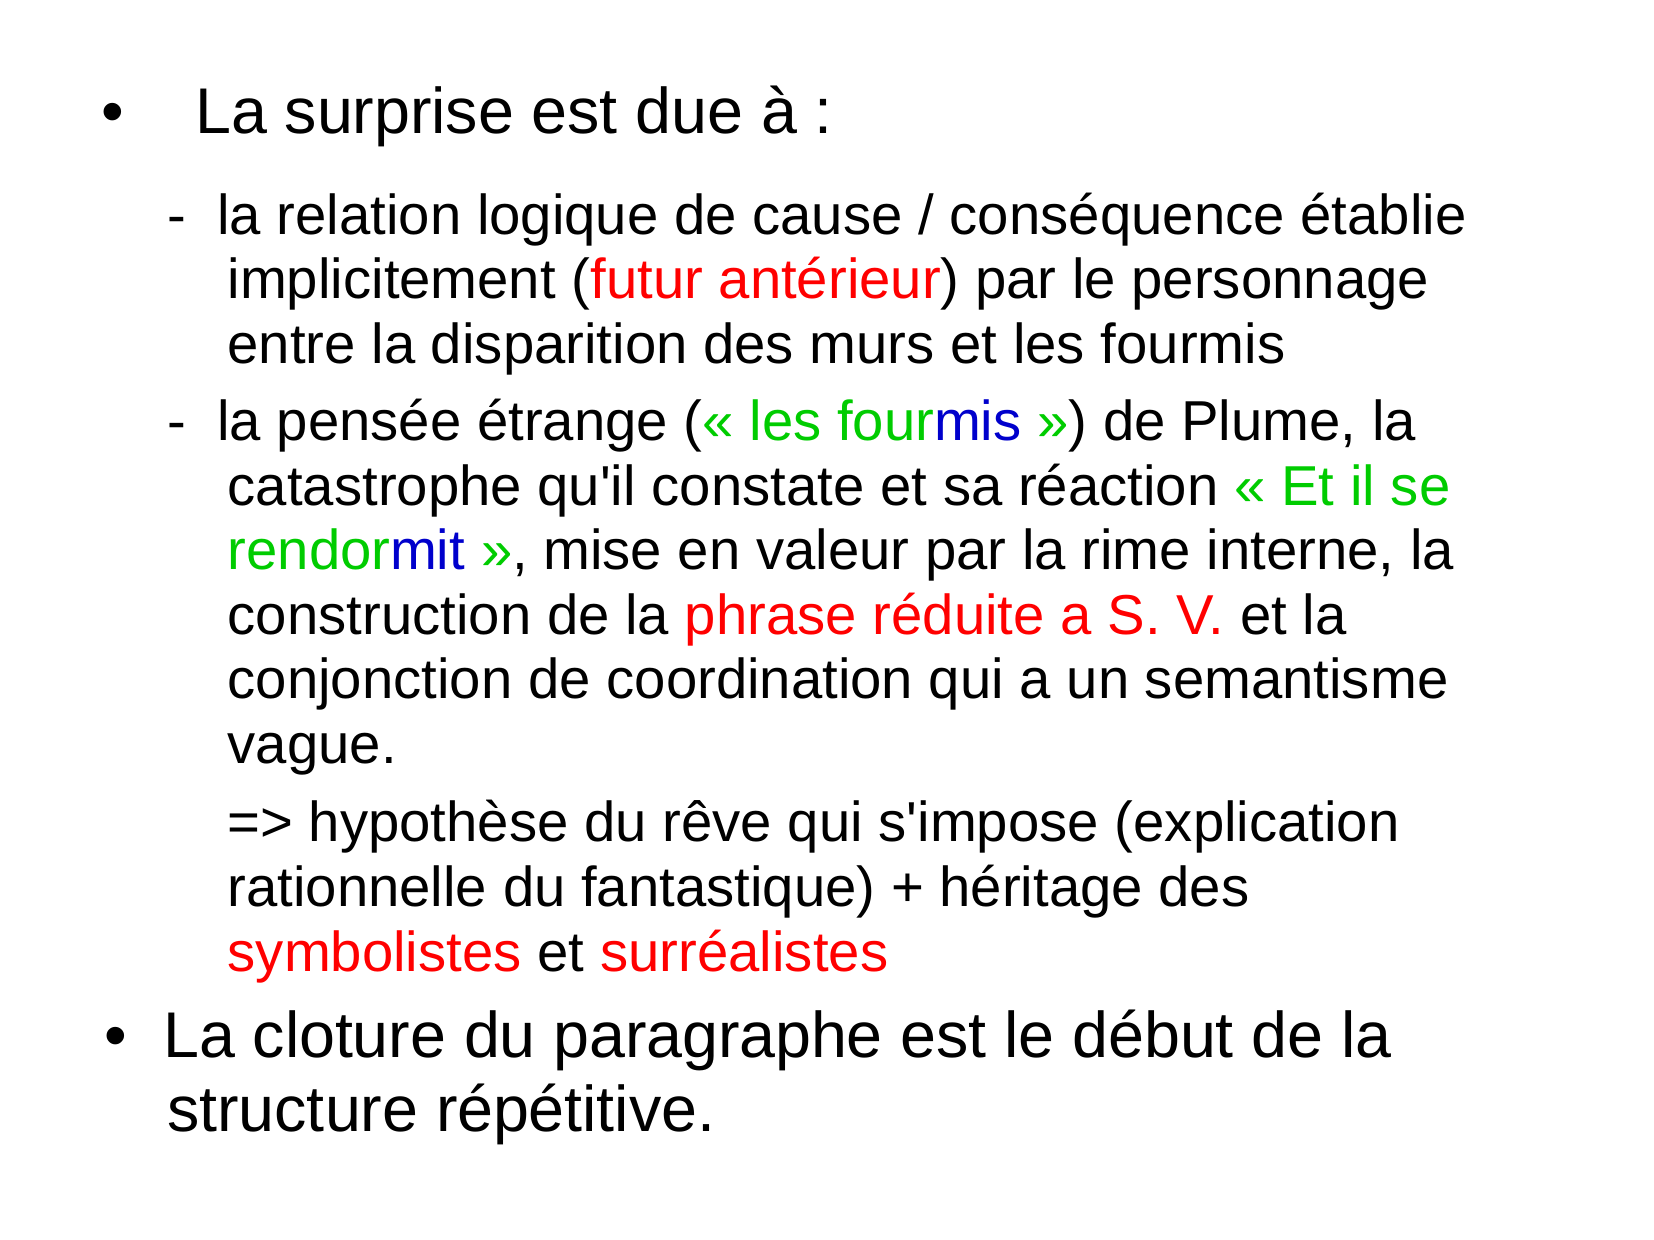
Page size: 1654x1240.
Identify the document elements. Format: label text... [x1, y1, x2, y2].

text_box • La surprise est due à : - la relation logique de cause / conséquence établie implicitement (futur antérieur) par le personnage entre la disparition des murs et les fourmis - la pensée étrange (« les fourmis ») de Plume, la catastrophe qu'il constate et sa réaction « Et il se rendormit », mise en valeur par la rime interne, la construction de la phrase réduite a S. V. et la conjonction de coordination qui a un semantisme vague. => hypothèse du rêve qui s'impose (explication rationnelle du fantastique) + héritage des symbolistes et surréalistes • La cloture du paragraphe est le début de la structure répétitive. [101, 69, 1520, 1163]
